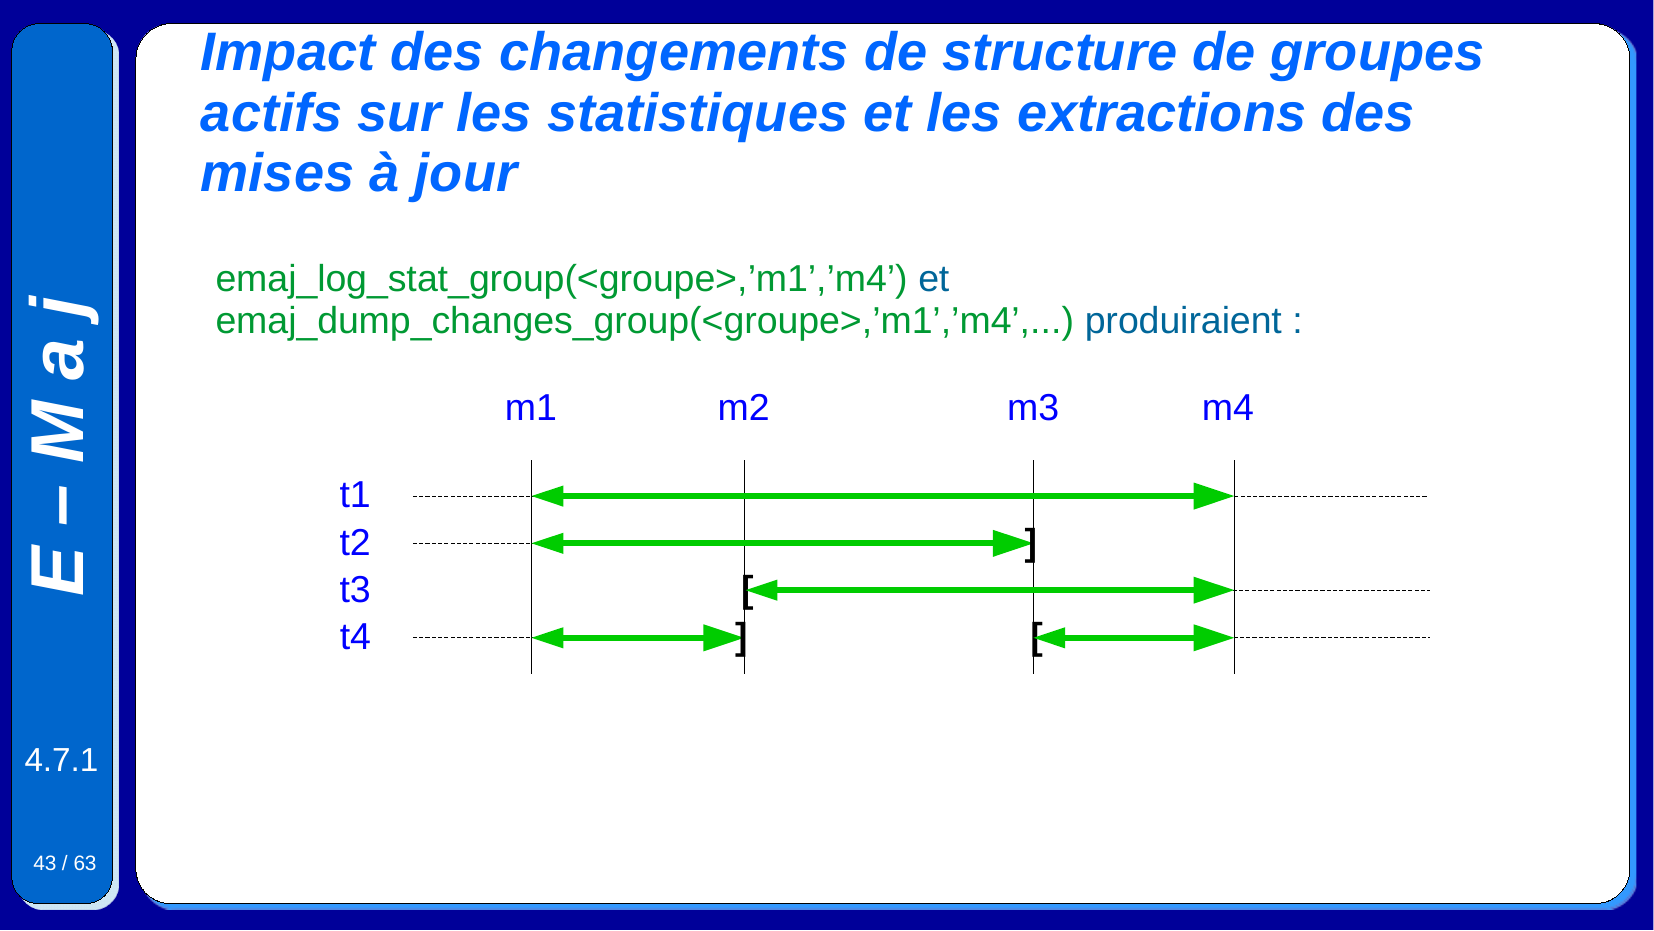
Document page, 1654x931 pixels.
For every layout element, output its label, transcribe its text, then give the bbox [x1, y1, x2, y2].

text_box ] [1009, 513, 1053, 571]
text_box ] [720, 608, 763, 666]
text_box m3 [992, 379, 1074, 436]
title Impact des changements de structure de groupes actifs sur les statistiques et les extractions des mises à jour [200, 21, 1575, 204]
text_box t1 [324, 466, 386, 513]
text_box m2 [702, 379, 785, 436]
text_box m4 [1187, 379, 1269, 436]
text_box [ [726, 561, 769, 618]
text_box emaj_log_stat_group(<groupe>,’m1’,’m4’) et emaj_dump_changes_group(<groupe>,’m1’,’m4’,...) produiraient : [200, 250, 1321, 350]
text_box [ [1015, 608, 1058, 666]
text_box m1 [490, 379, 572, 436]
text_box t2 [324, 513, 386, 561]
text_box t3 [324, 561, 386, 608]
text_box t4 [324, 608, 386, 666]
